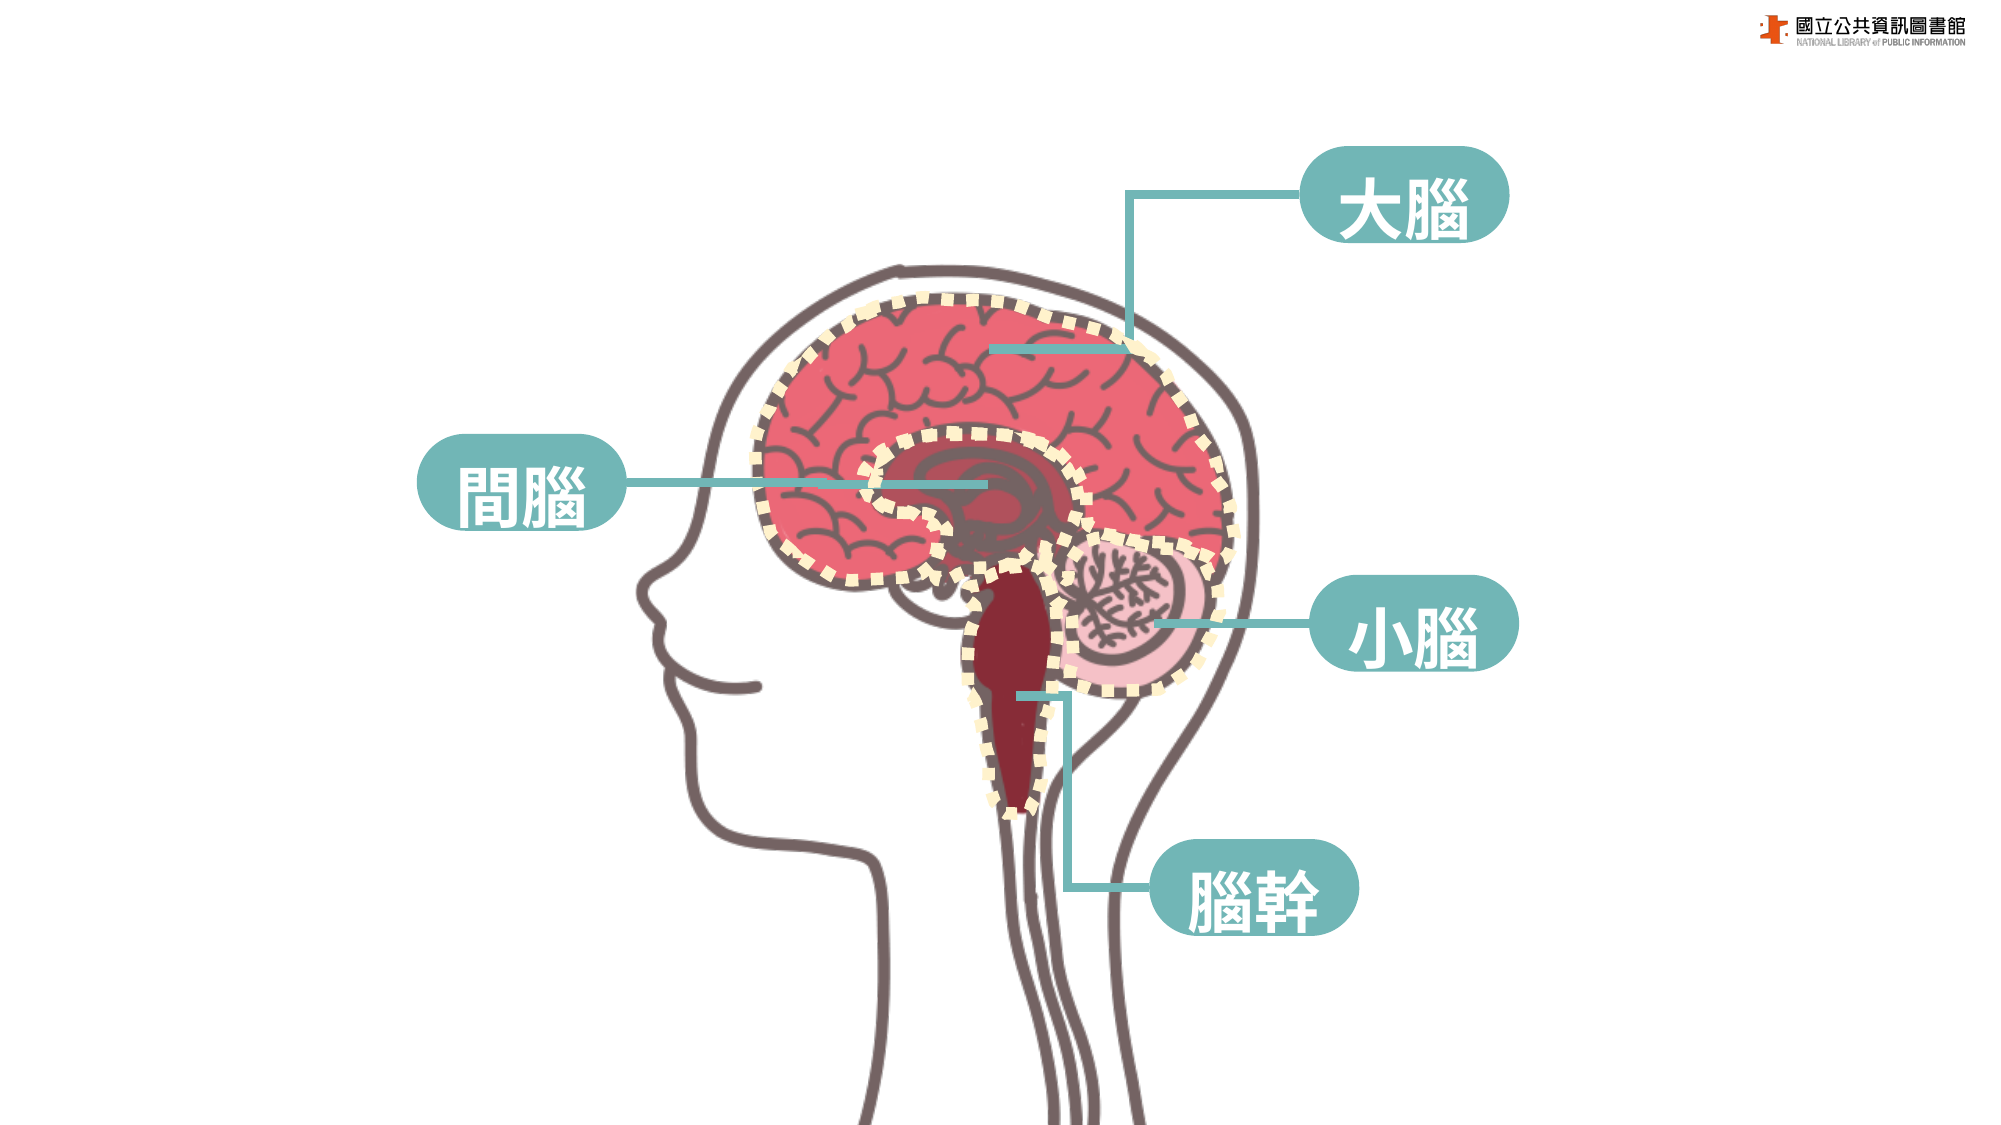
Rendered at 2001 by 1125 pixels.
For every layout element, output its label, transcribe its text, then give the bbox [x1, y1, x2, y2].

text_box 腦幹 [1149, 839, 1360, 936]
text_box 大腦 [1299, 146, 1510, 244]
text_box 間腦 [416, 433, 627, 531]
picture [609, 243, 1272, 1125]
text_box 小腦 [1309, 574, 1520, 672]
